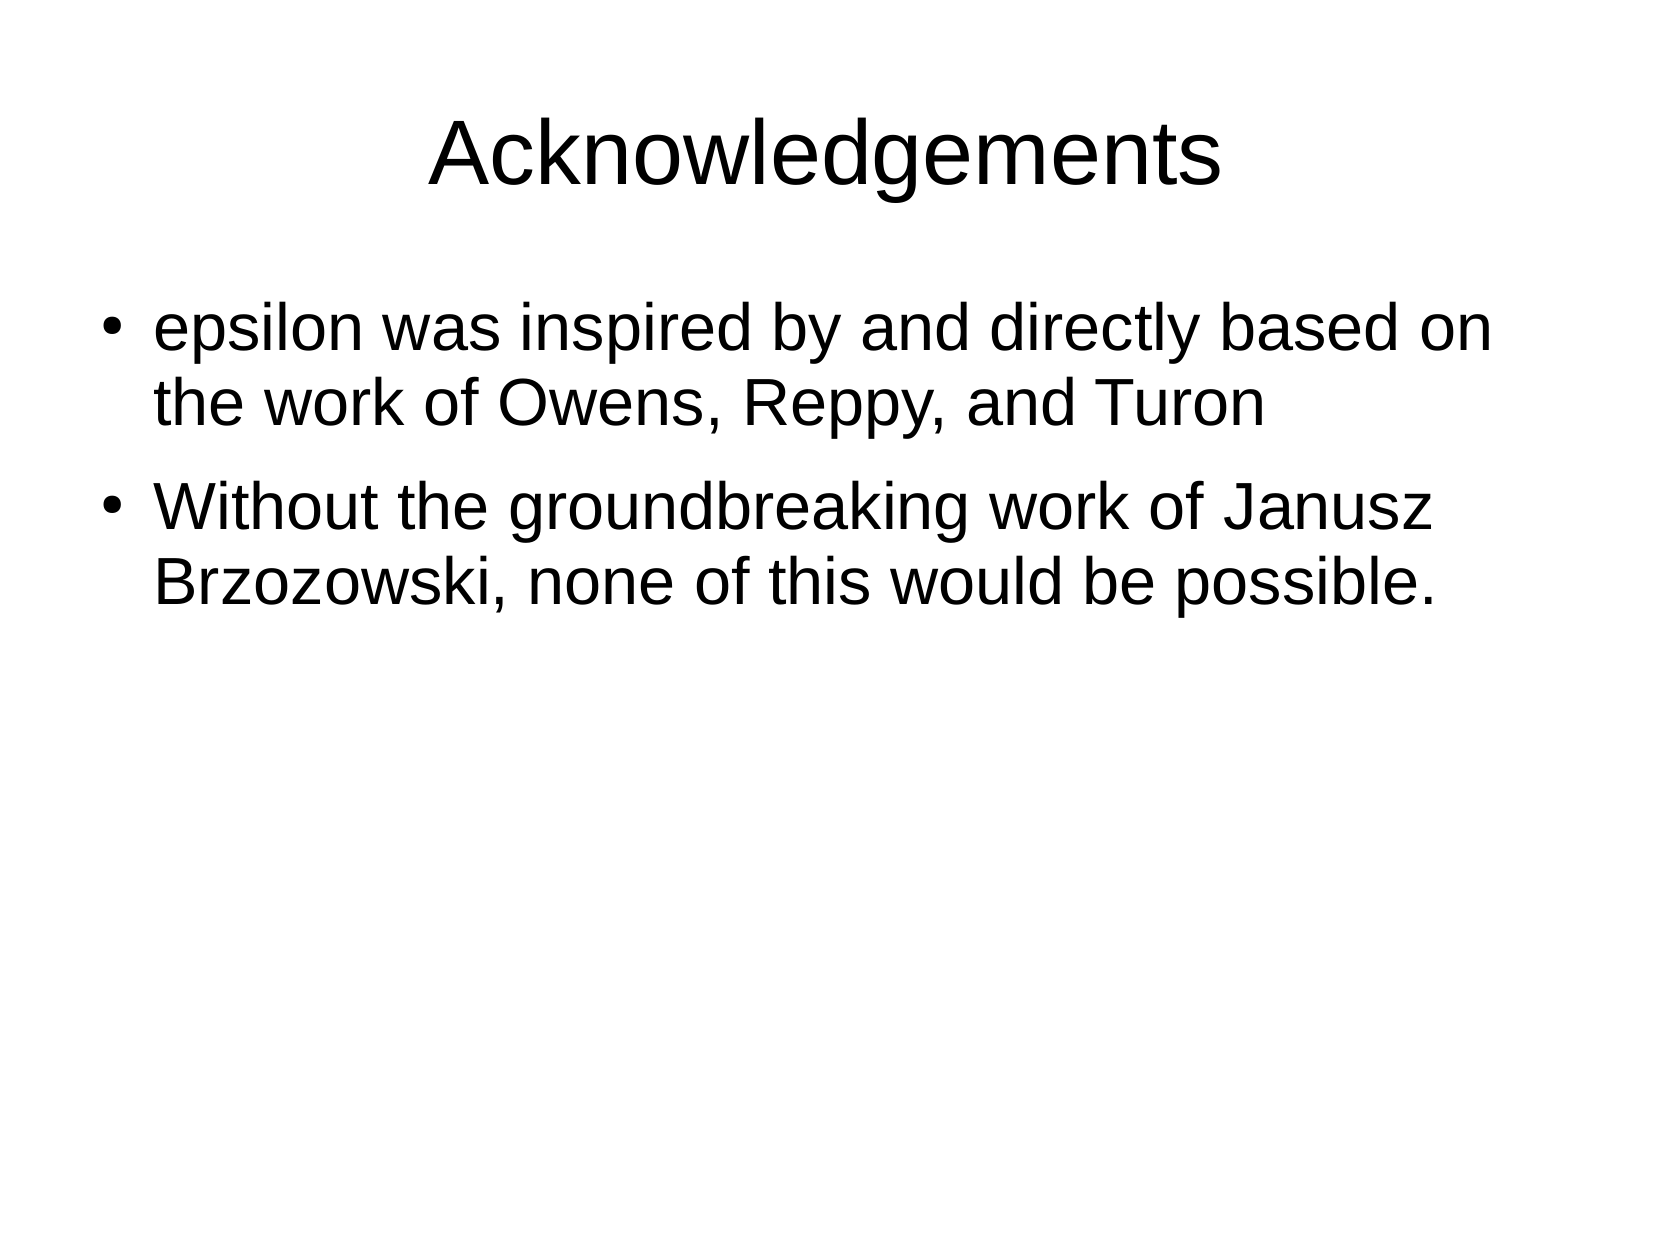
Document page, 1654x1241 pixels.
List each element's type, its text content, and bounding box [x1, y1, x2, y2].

title Acknowledgements [82, 49, 1571, 257]
list epsilon was inspired by and directly based on the work of Owens, Reppy, and Turon Without the groundbreaking work of Janusz Brzozowski, none of this would be possible. [82, 290, 1571, 1010]
